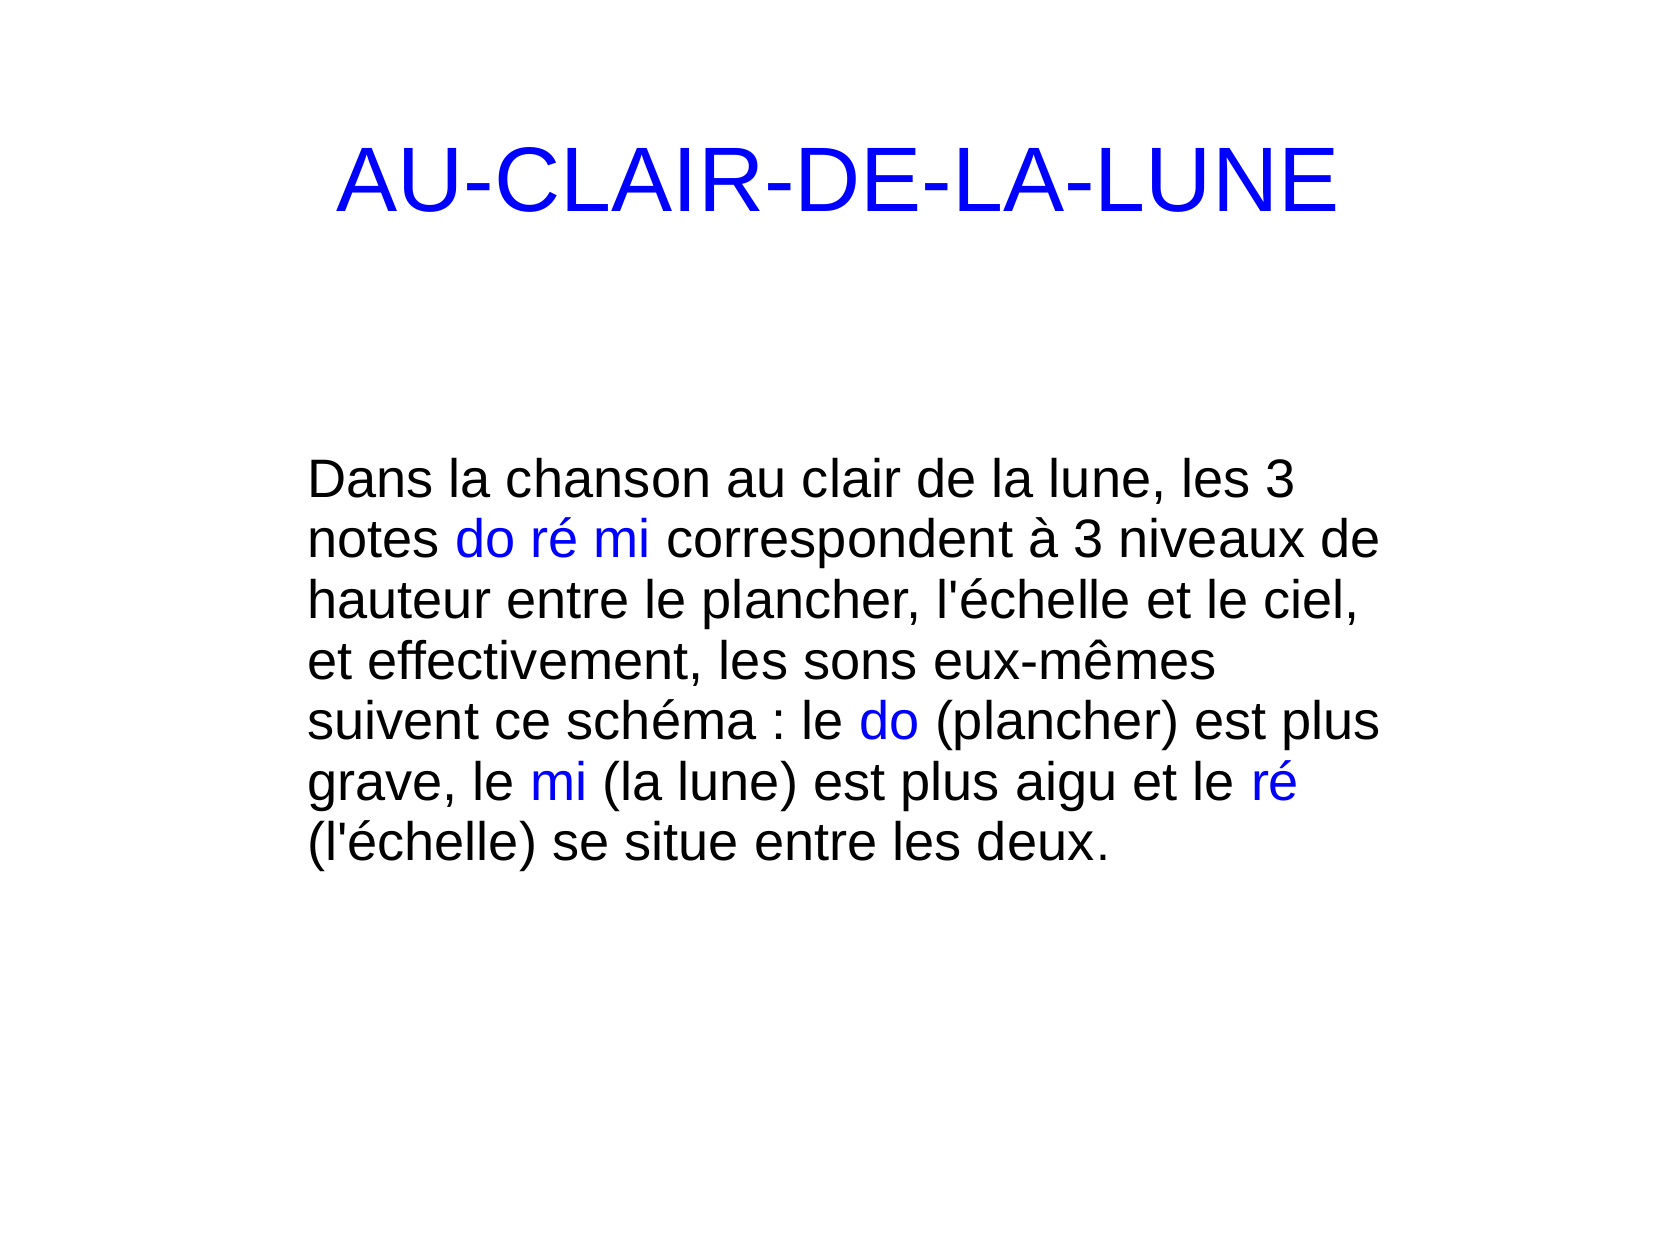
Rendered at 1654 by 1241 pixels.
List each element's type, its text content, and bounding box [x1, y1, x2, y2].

title AU-CLAIR-DE-LA-LUNE [94, 76, 1583, 284]
subtitle Dans la chanson au clair de la lune, les 3 notes do ré mi correspondent à 3 niveaux de hauteur entre le plancher, l'échelle et le ciel, et effectivement, les sons eux-mêmes suivent ce schéma : le do (plancher) est plus grave, le mi (la lune) est plus aigu et le ré (l'échelle) se situe entre les deux. [307, 359, 1394, 1111]
